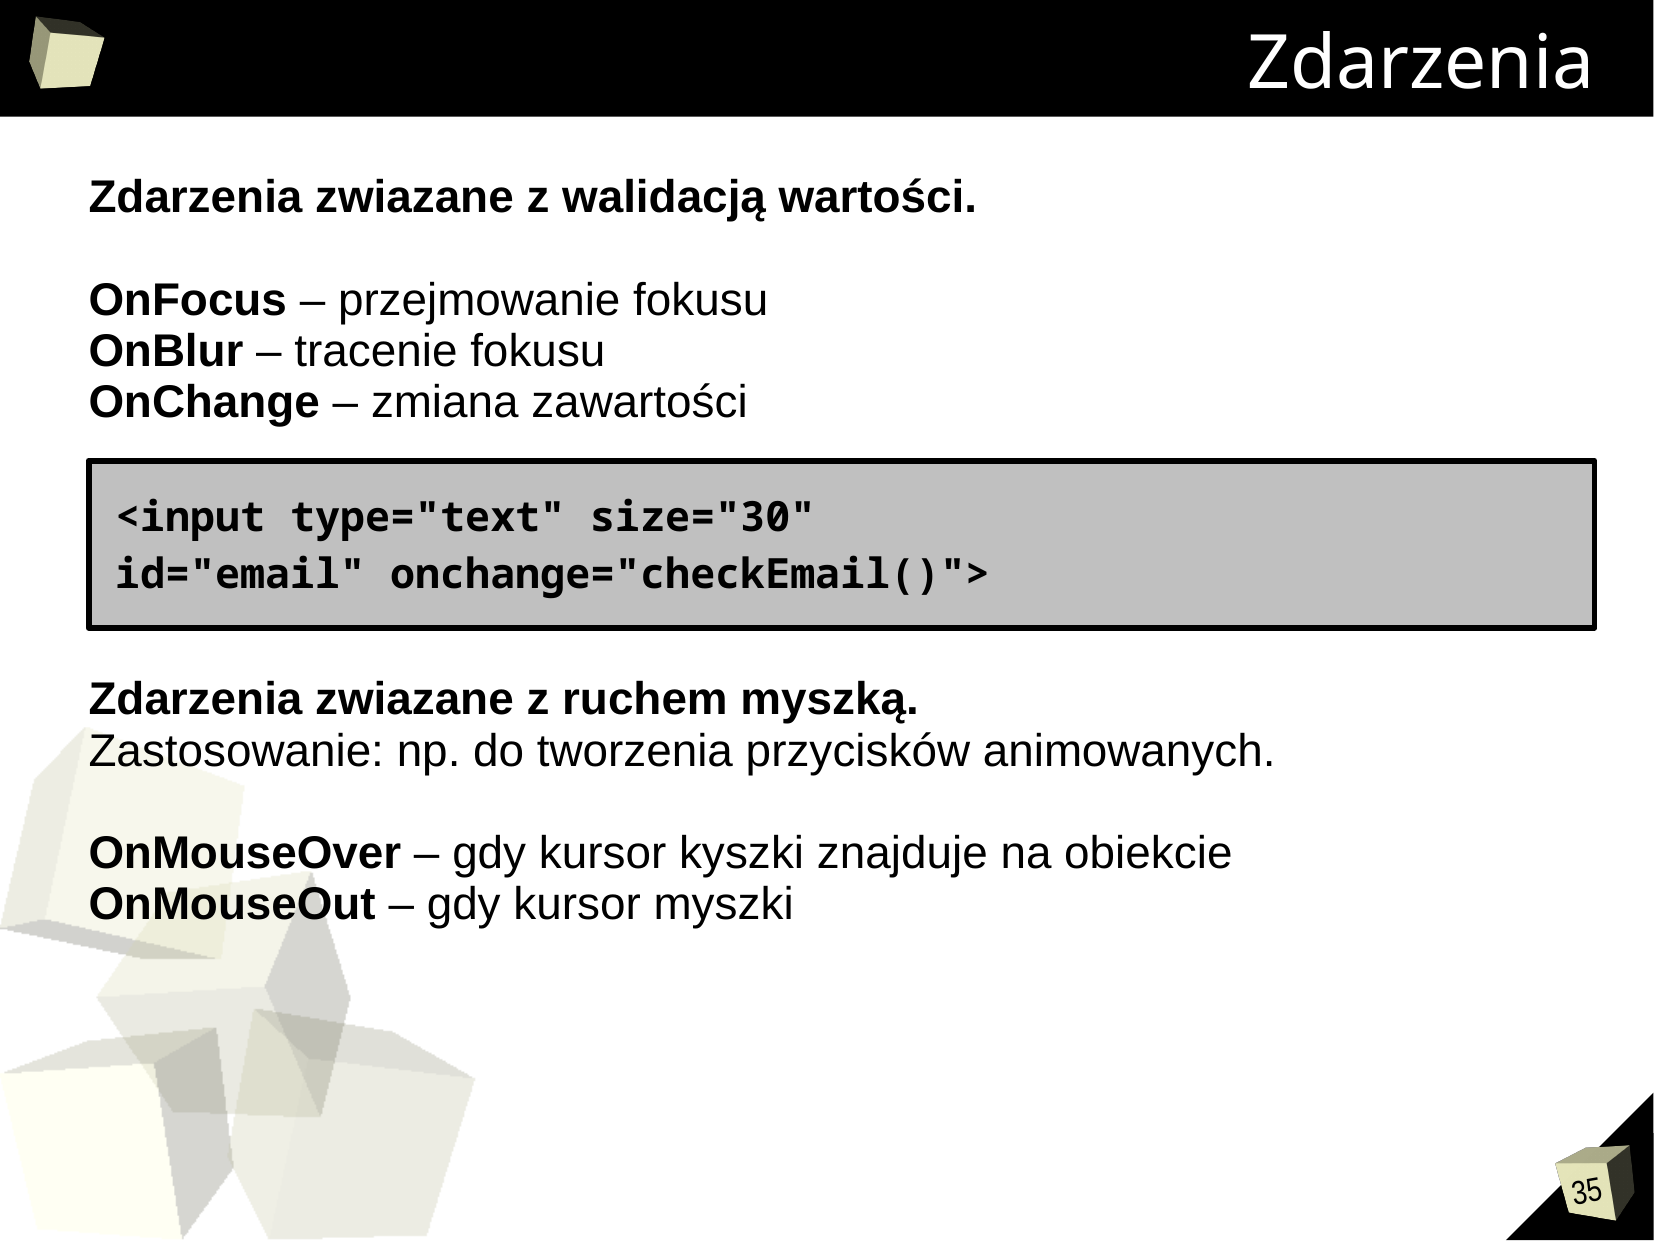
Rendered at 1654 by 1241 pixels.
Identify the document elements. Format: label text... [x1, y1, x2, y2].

title Zdarzenia [118, 0, 1595, 119]
text_box Zdarzenia zwiazane z ruchem myszką. Zastosowanie: np. do tworzenia przycisków animowanych. OnMouseOver – gdy kursor kyszki znajduje na obiekcie OnMouseOut – gdy kursor myszki [88, 673, 1536, 930]
text_box <input type="text" size="30" id="email" onchange="checkEmail()"> [88, 460, 1595, 624]
text_box Zdarzenia zwiazane z walidacją wartości. OnFocus – przejmowanie fokusu OnBlur – tracenie fokusu OnChange – zmiana zawartości [88, 171, 1536, 428]
picture [0, 726, 477, 1241]
